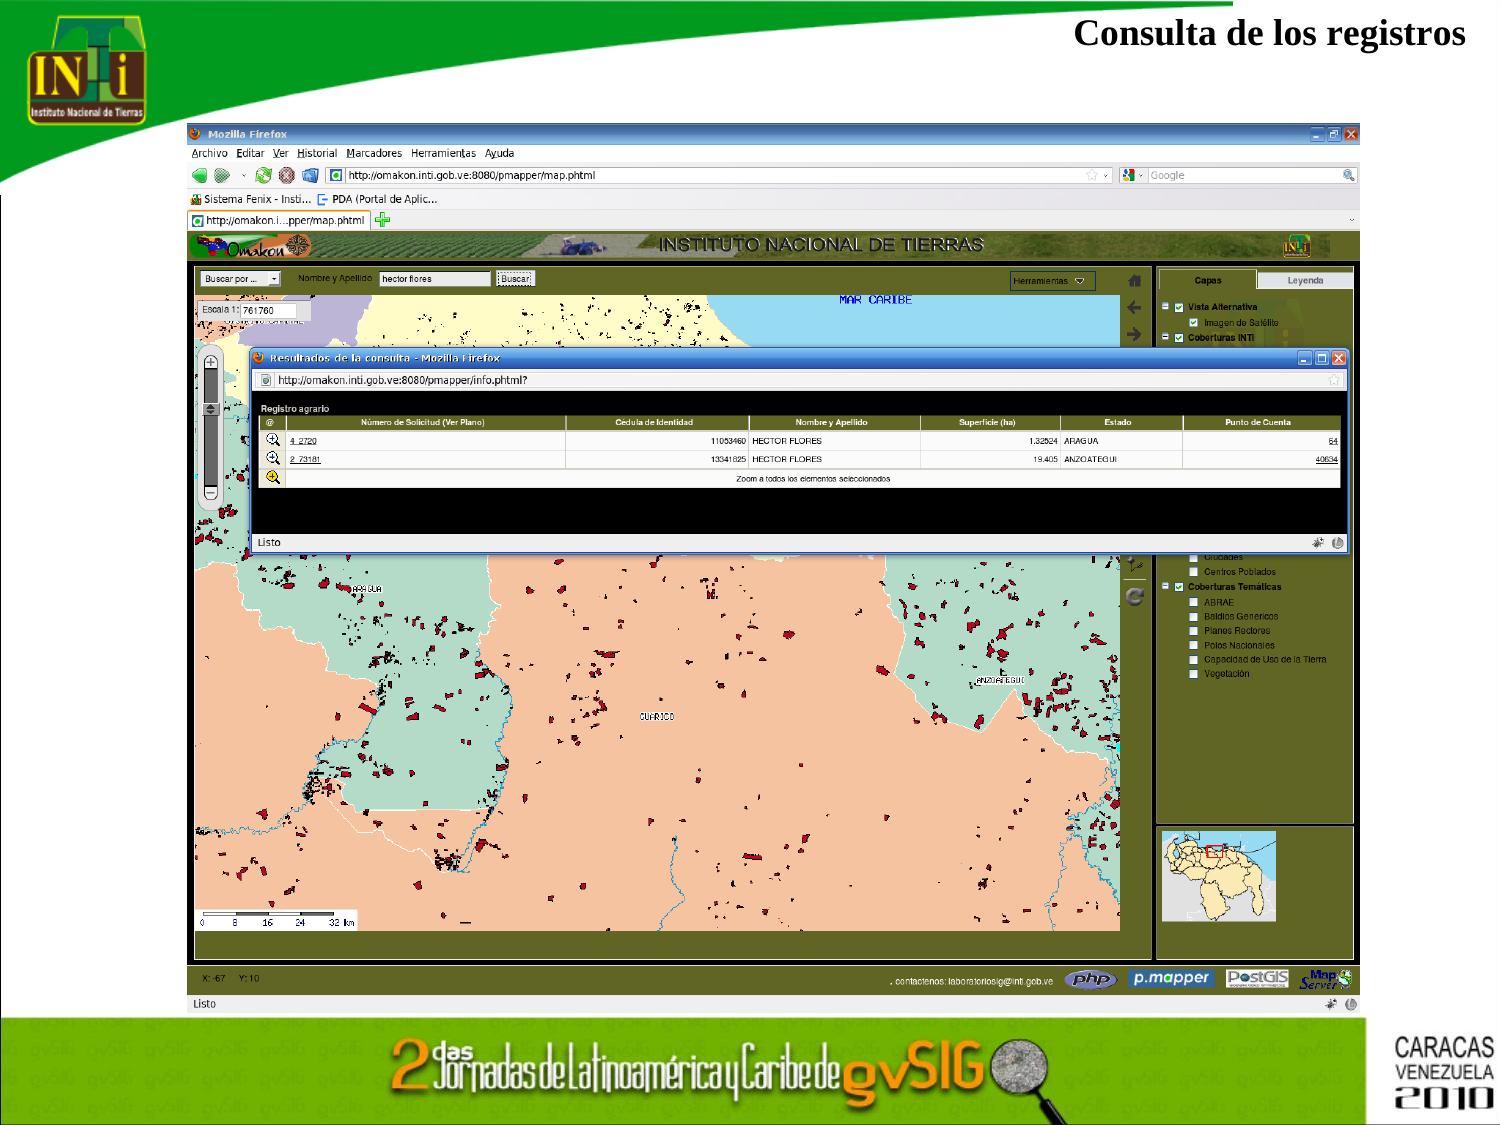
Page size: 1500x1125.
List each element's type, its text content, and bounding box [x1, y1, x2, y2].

picture [0, 0, 1500, 1125]
text_box Consulta de los registros [750, 0, 1500, 61]
